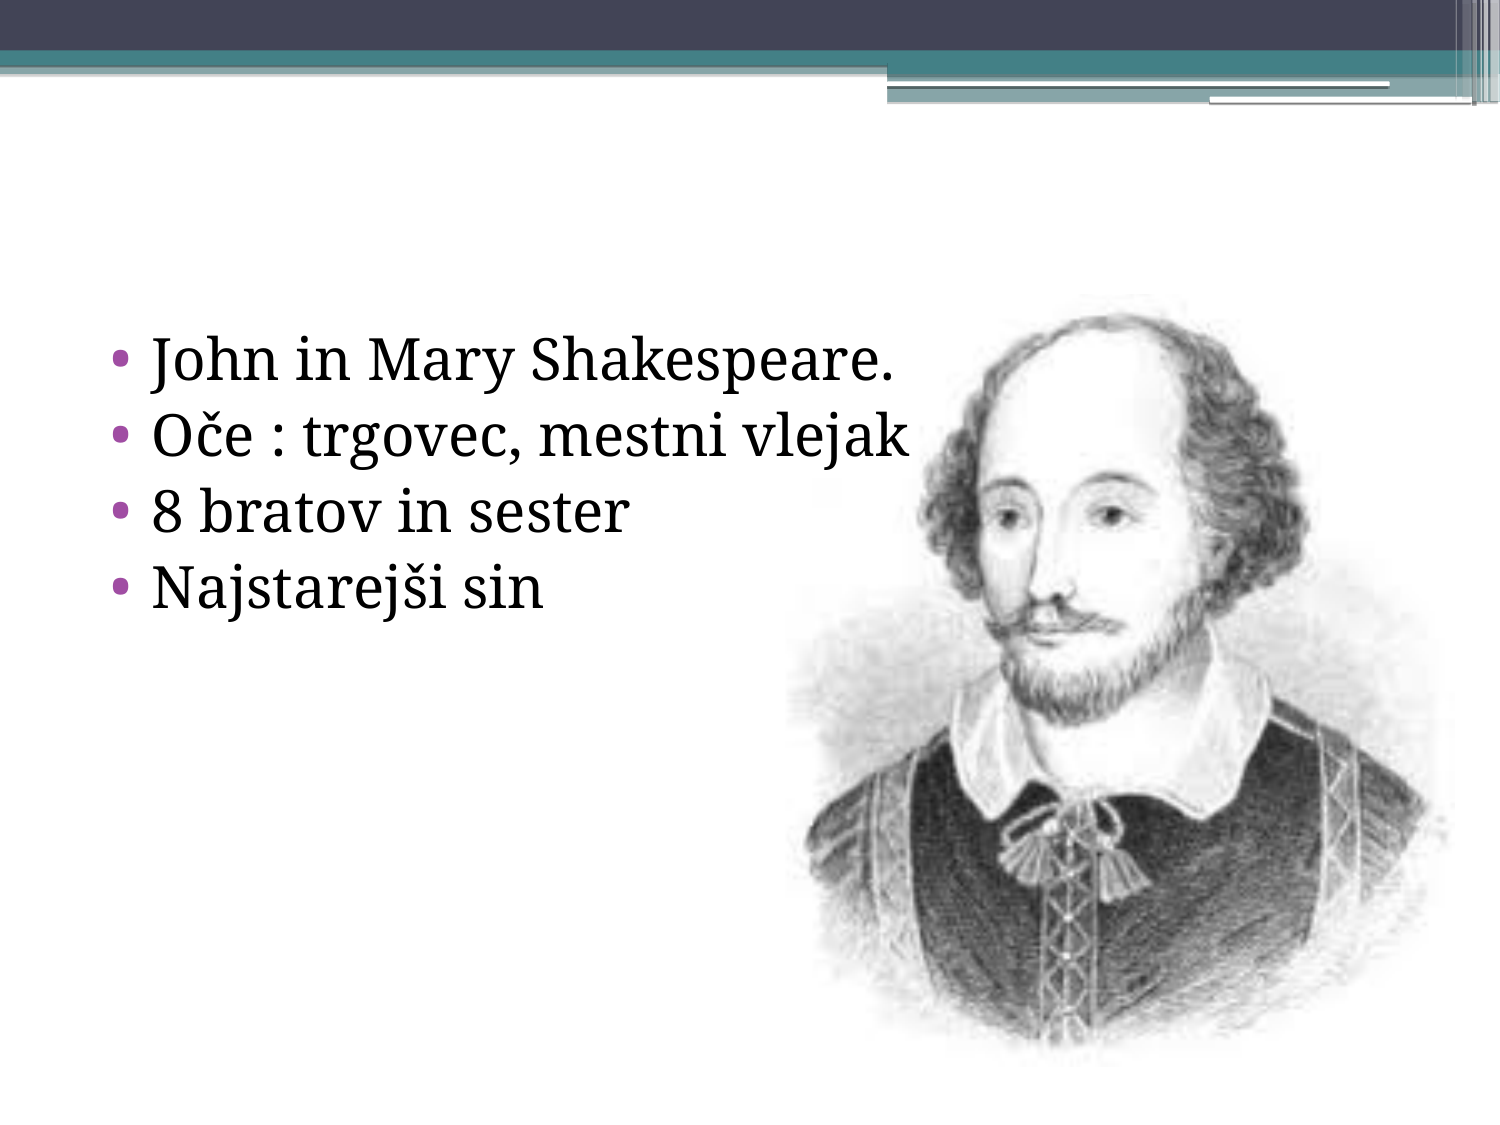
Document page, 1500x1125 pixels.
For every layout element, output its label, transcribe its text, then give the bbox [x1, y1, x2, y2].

picture [761, 294, 1455, 1067]
list John in Mary Shakespeare. Oče : trgovec, mestni vlejak 8 bratov in sester Najstarejši sin [76, 314, 1427, 918]
